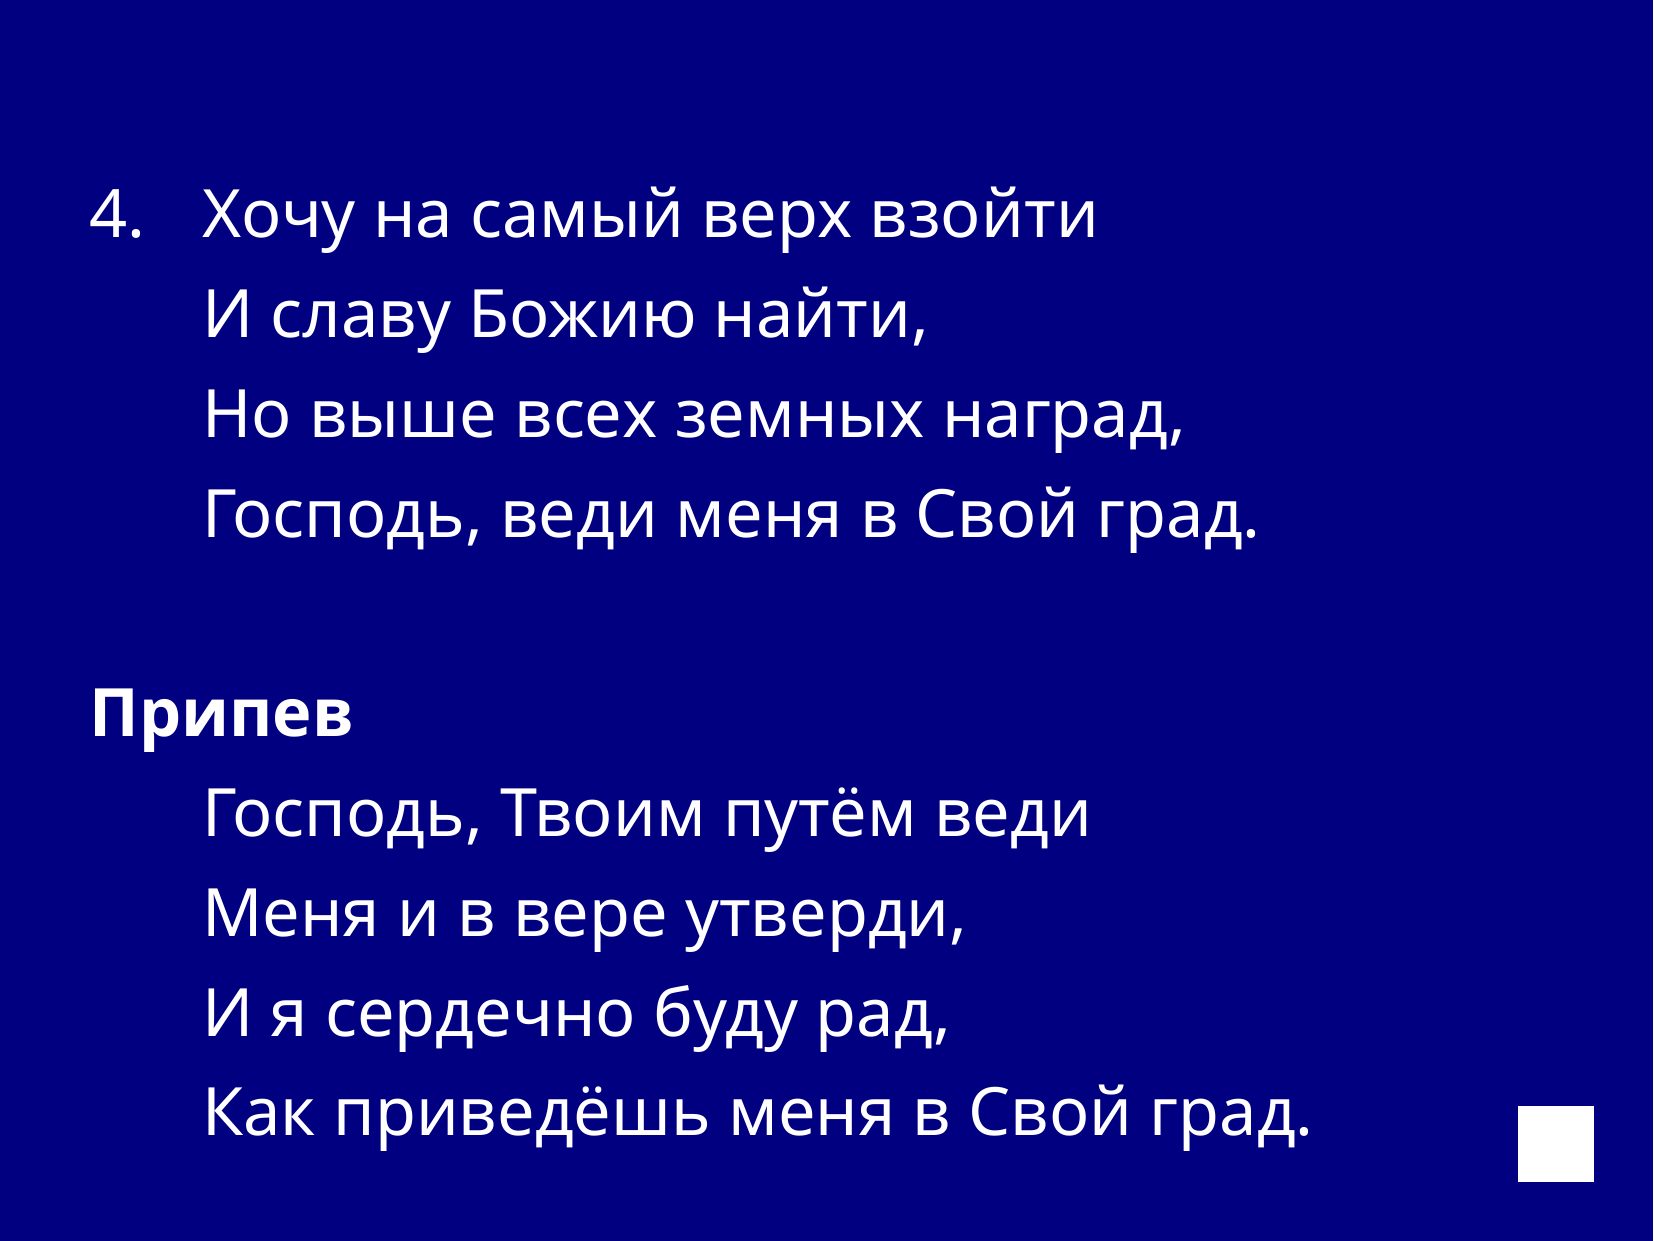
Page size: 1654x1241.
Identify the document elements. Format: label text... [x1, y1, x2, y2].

text_box 4. Хочу на самый верх взойти И славу Божию найти, Но выше всех земных наград, Господь, веди меня в Свой град. Припев Господь, Твоим путём веди Меня и в вере утверди, И я сердечно буду рад, Как приведёшь меня в Свой град. [75, 150, 1576, 1163]
text_box [1518, 1106, 1594, 1182]
